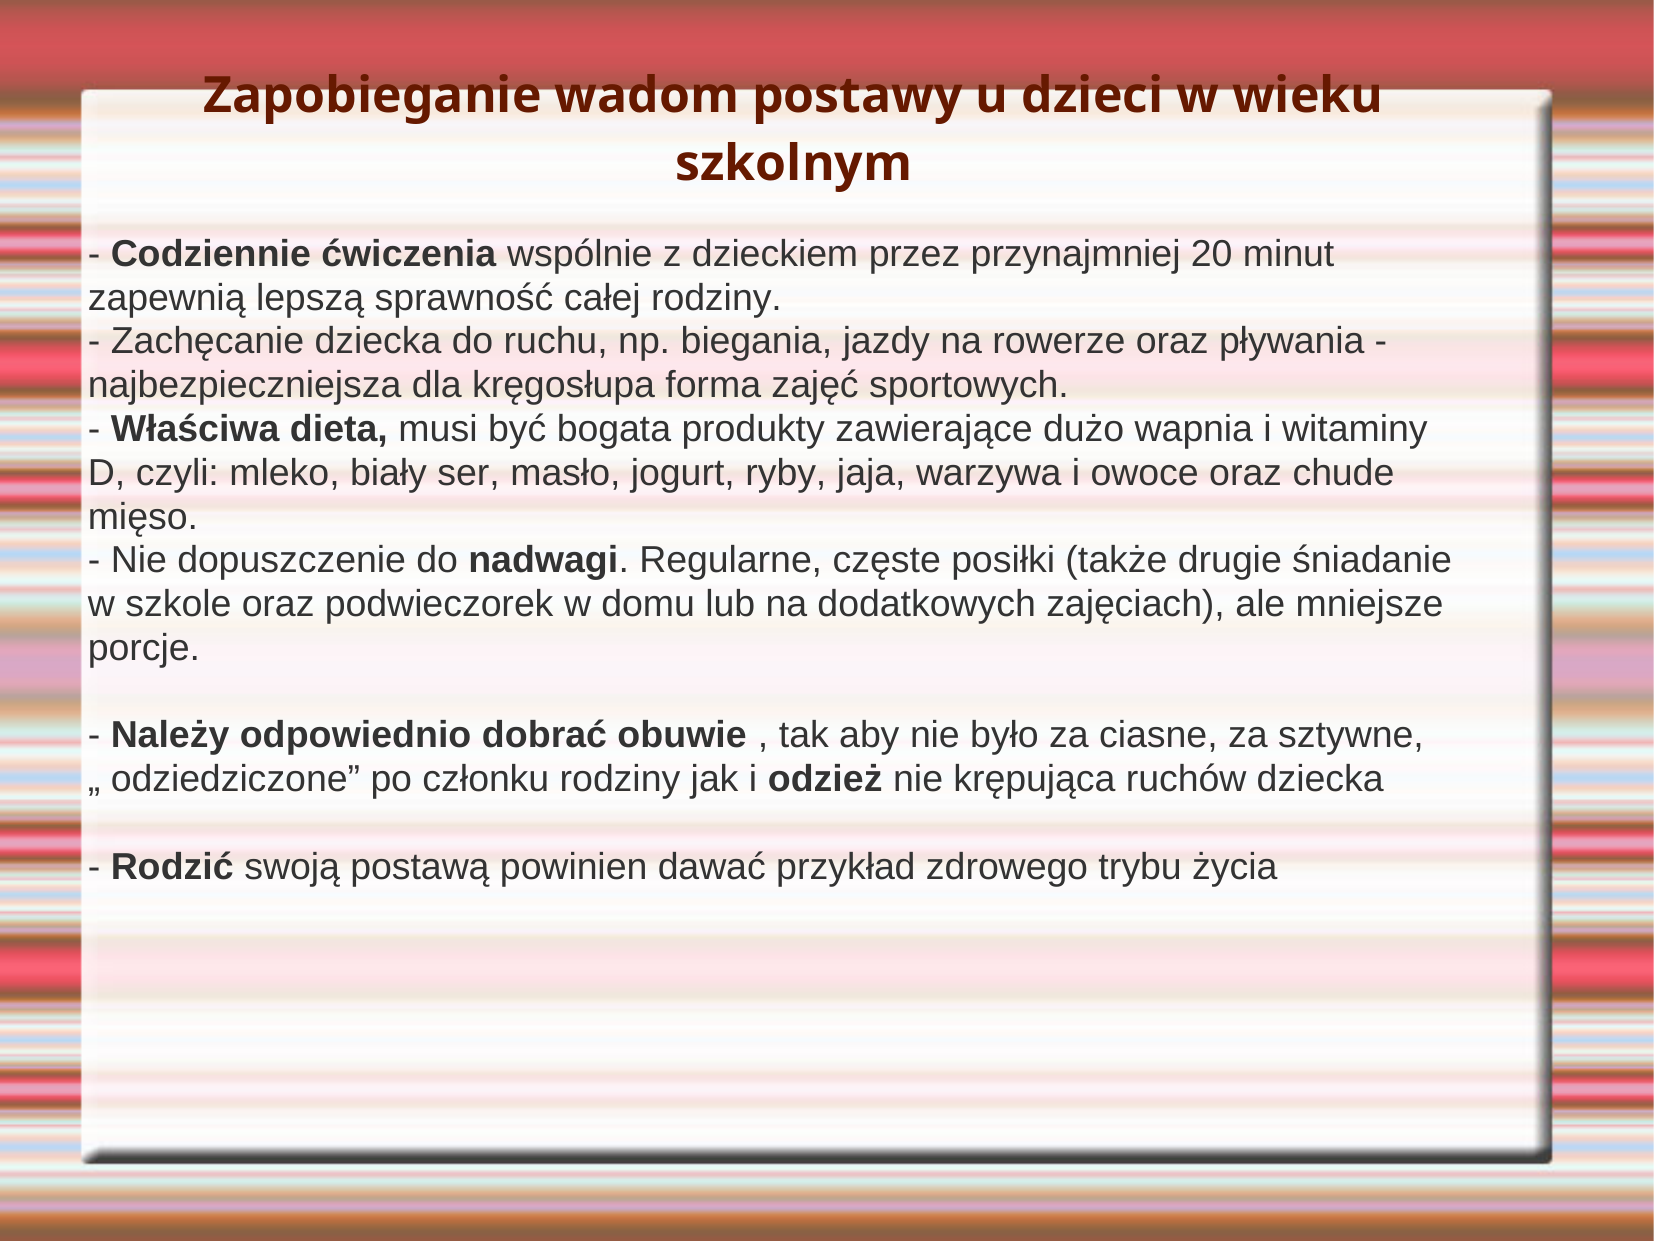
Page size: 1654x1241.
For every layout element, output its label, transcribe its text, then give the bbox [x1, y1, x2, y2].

picture [0, 0, 1654, 1241]
list - Codziennie ćwiczenia wspólnie z dzieckiem przez przynajmniej 20 minut zapewnią lepszą sprawność całej rodziny. - Zachęcanie dziecka do ruchu, np. biegania, jazdy na rowerze oraz pływania - najbezpieczniejsza dla kręgosłupa forma zajęć sportowych. - Właściwa dieta, musi być bogata produkty zawierające dużo wapnia i witaminy D, czyli: mleko, biały ser, masło, jogurt, ryby, jaja, warzywa i owoce oraz chude mięso. - Nie dopuszczenie do nadwagi. Regularne, częste posiłki (także drugie śniadanie w szkole oraz podwieczorek w domu lub na dodatkowych zajęciach), ale mniejsze porcje. - Należy odpowiednio dobrać obuwie , tak aby nie było za ciasne, za sztywne, „ odziedziczone” po członku rodziny jak i odzież nie krępująca ruchów dziecka - Rodzić swoją postawą powinien dawać przykład zdrowego trybu życia [87, 230, 1469, 1179]
title Zapobieganie wadom postawy u dzieci w wieku szkolnym [87, 23, 1501, 231]
